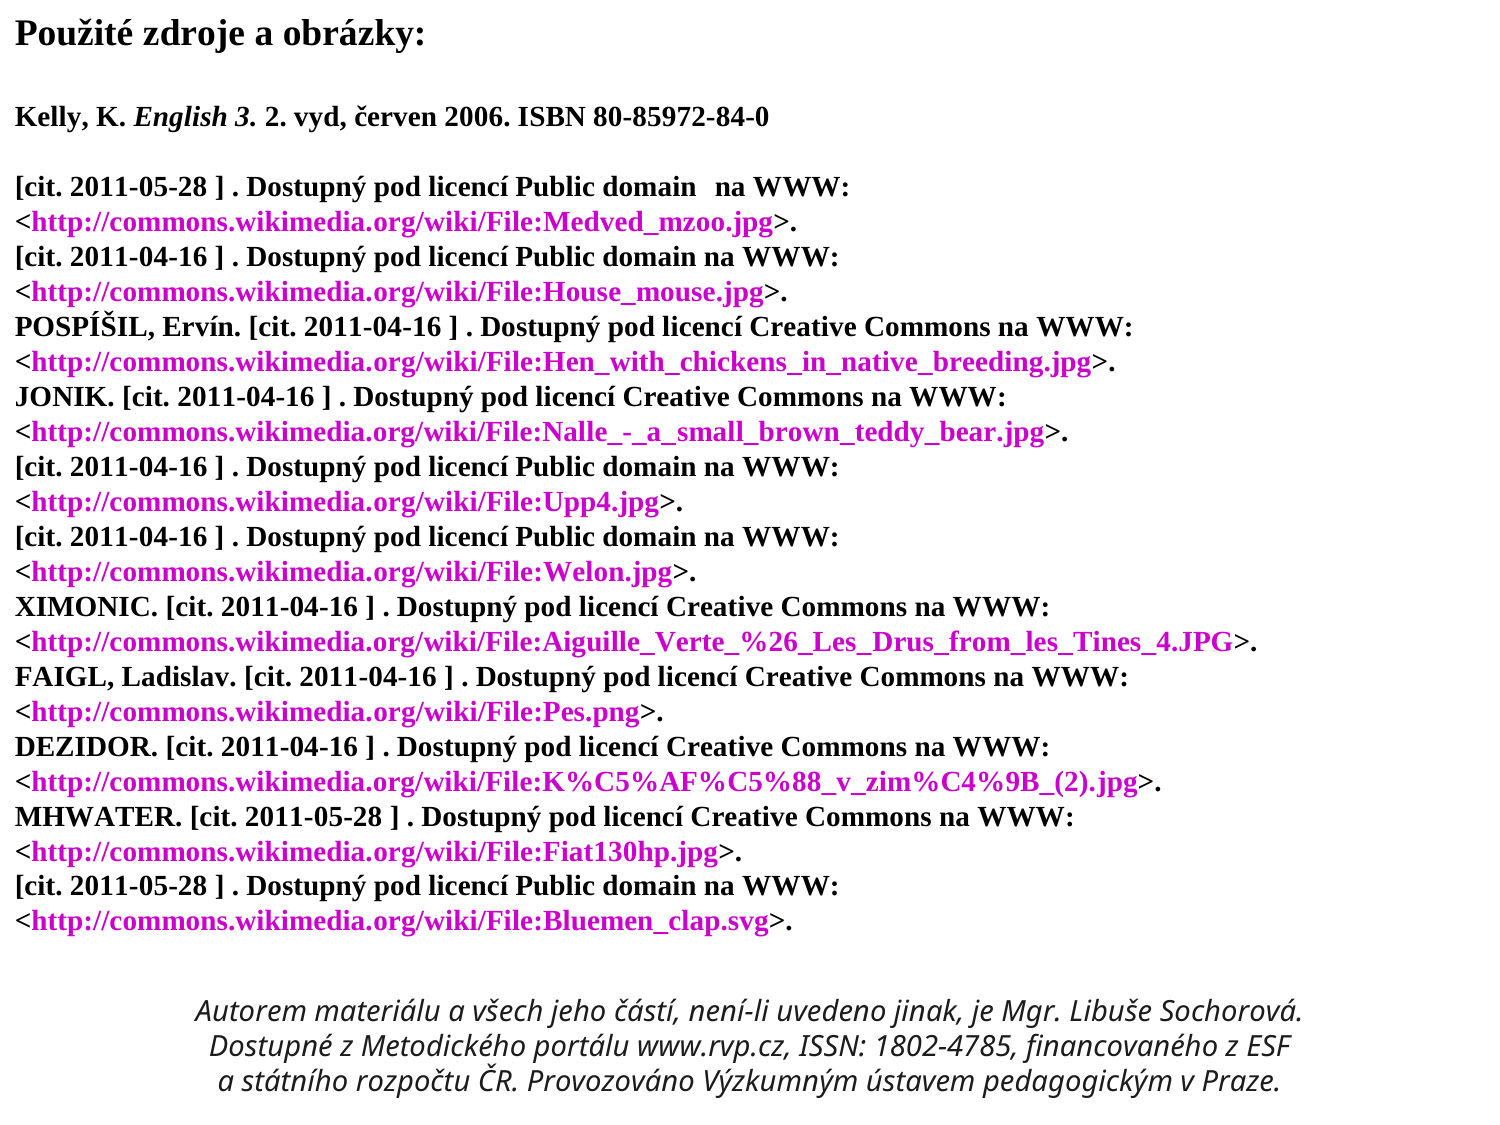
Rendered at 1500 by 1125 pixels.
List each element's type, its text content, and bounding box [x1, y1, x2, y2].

text_box Autorem materiálu a všech jeho částí, není-li uvedeno jinak, je Mgr. Libuše Sochorová. Dostupné z Metodického portálu www.rvp.cz, ISSN: 1802-4785, financovaného z ESF a státního rozpočtu ČR. Provozováno Výzkumným ústavem pedagogickým v Praze. [0, 985, 1500, 1106]
text_box Použité zdroje a obrázky: Kelly, K. English 3. 2. vyd, červen 2006. ISBN 80-85972-84-0 [cit. 2011-05-28 ] . Dostupný pod licencí Public domain na WWW: <http://commons.wikimedia.org/wiki/File:Medved_mzoo.jpg>. [cit. 2011-04-16 ] . Dostupný pod licencí Public domain na WWW: <http://commons.wikimedia.org/wiki/File:House_mouse.jpg>. POSPÍŠIL, Ervín. [cit. 2011-04-16 ] . Dostupný pod licencí Creative Commons na WWW: <http://commons.wikimedia.org/wiki/File:Hen_with_chickens_in_native_breeding.jpg>. JONIK. [cit. 2011-04-16 ] . Dostupný pod licencí Creative Commons na WWW: <http://commons.wikimedia.org/wiki/File:Nalle_-_a_small_brown_teddy_bear.jpg>. [cit. 2011-04-16 ] . Dostupný pod licencí Public domain na WWW: <http://commons.wikimedia.org/wiki/File:Upp4.jpg>. [cit. 2011-04-16 ] . Dostupný pod licencí Public domain na WWW: <http://commons.wikimedia.org/wiki/File:Welon.jpg>. XIMONIC. [cit. 2011-04-16 ] . Dostupný pod licencí Creative Commons na WWW: <http://commons.wikimedia.org/wiki/File:Aiguille_Verte_%26_Les_Drus_from_les_Tines_4.JPG>. FAIGL, Ladislav. [cit. 2011-04-16 ] . Dostupný pod licencí Creative Commons na WWW: <http://commons.wikimedia.org/wiki/File:Pes.png>. DEZIDOR. [cit. 2011-04-16 ] . Dostupný pod licencí Creative Commons na WWW: <http://commons.wikimedia.org/wiki/File:K%C5%AF%C5%88_v_zim%C4%9B_(2).jpg>. MHWATER. [cit. 2011-05-28 ] . Dostupný pod licencí Creative Commons na WWW: <http://commons.wikimedia.org/wiki/File:Fiat130hp.jpg>. [cit. 2011-05-28 ] . Dostupný pod licencí Public domain na WWW: <http://commons.wikimedia.org/wiki/File:Bluemen_clap.svg>. [0, 0, 1500, 945]
